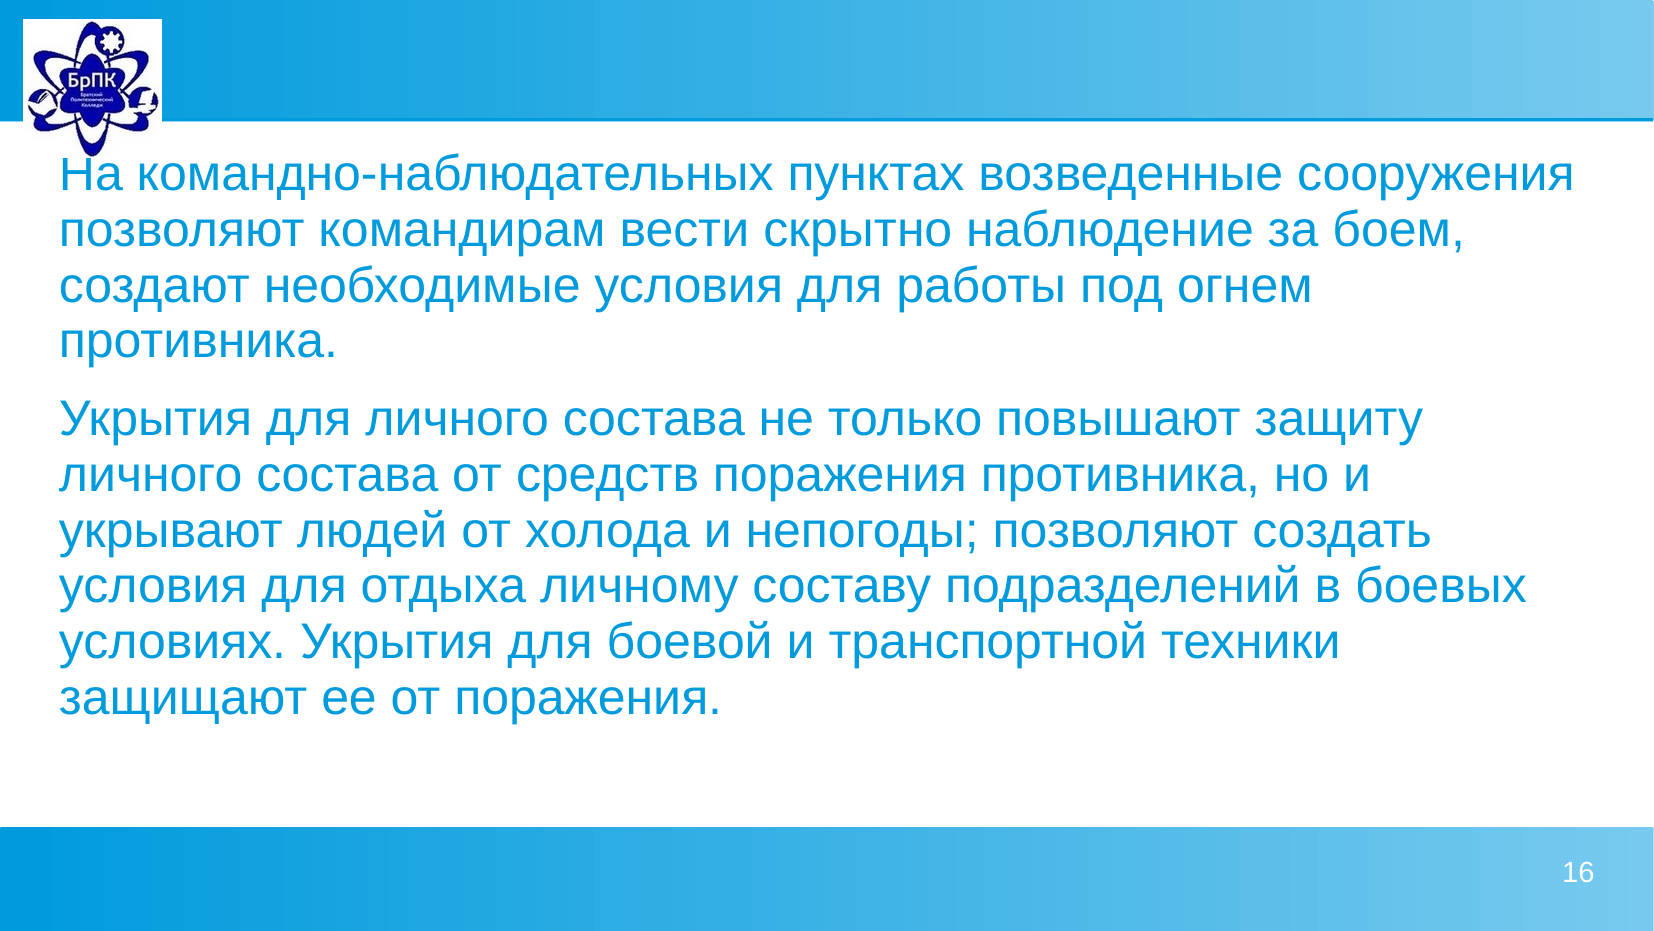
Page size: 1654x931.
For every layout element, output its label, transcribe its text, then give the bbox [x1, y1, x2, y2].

list На командно-наблюдательных пунктах возведенные сооружения позволяют командирам вести скрытно наблюдение за боем, создают необходимые условия для работы под огнем противника. Укрытия для личного состава не только повышают защиту личного состава от средств поражения противника, но и укрывают людей от холода и непогоды; позволяют создать условия для отдыха личному составу подразделений в боевых условиях. Укрытия для боевой и транспортной техники защищают ее от поражения. [59, 145, 1595, 768]
picture [23, 20, 162, 158]
